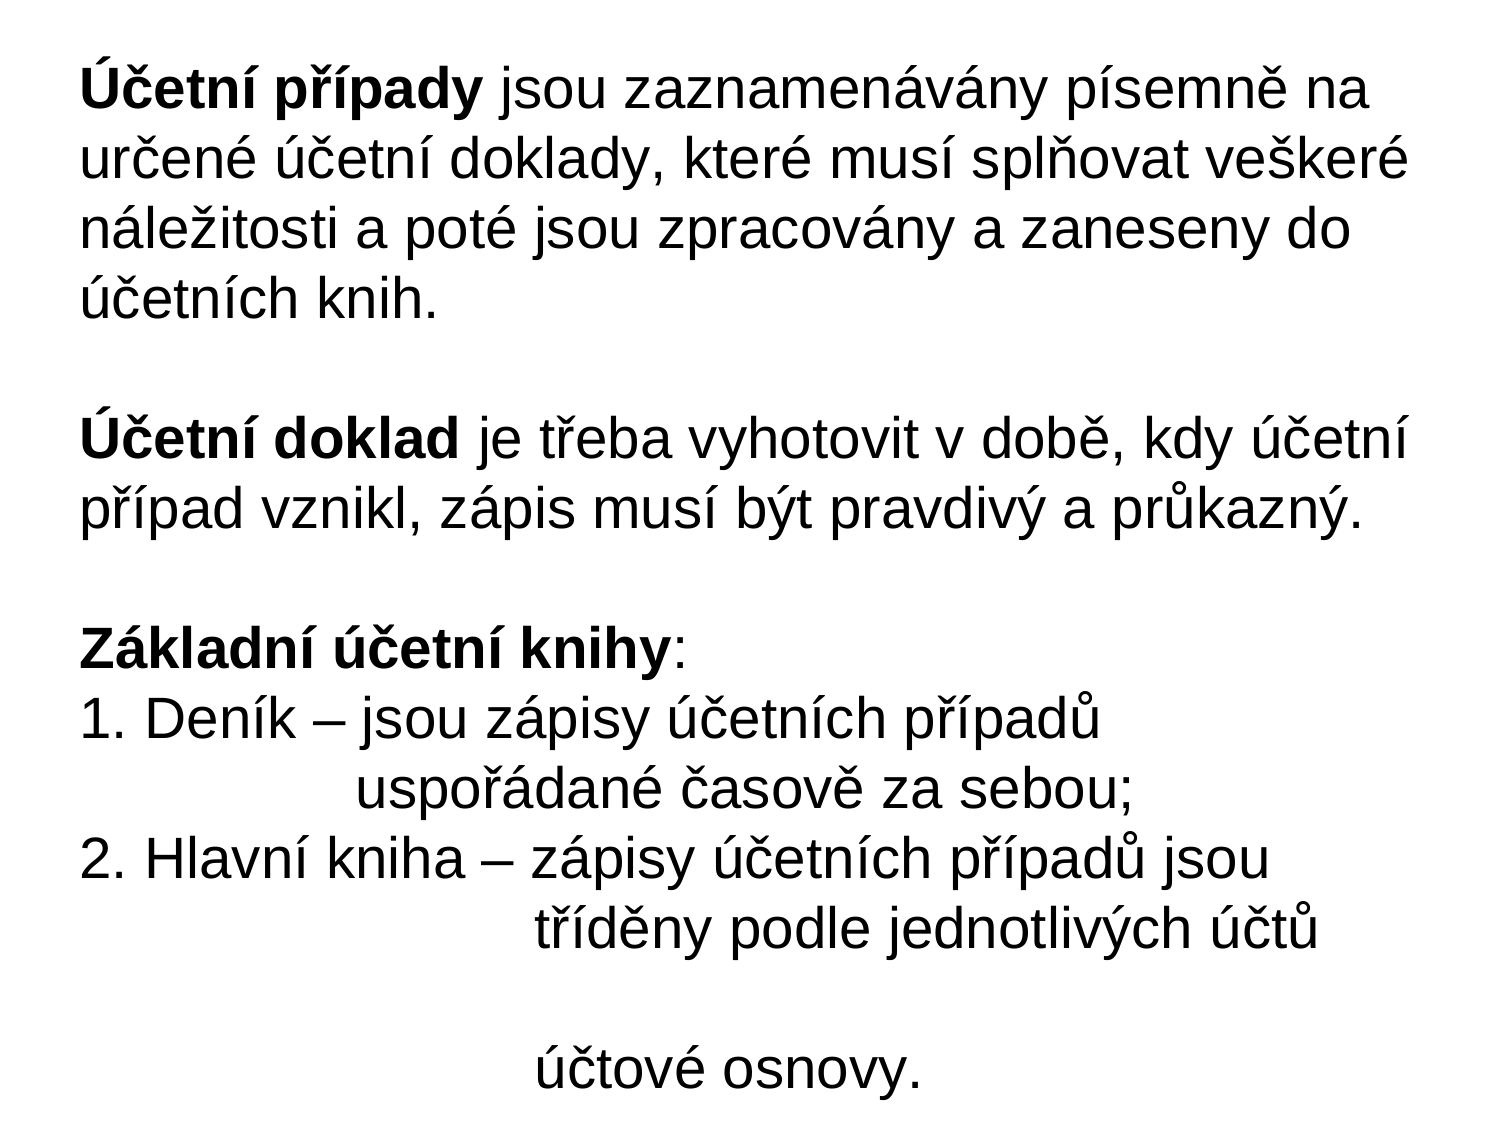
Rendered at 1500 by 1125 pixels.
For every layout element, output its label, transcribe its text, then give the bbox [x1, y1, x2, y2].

text_box Účetní případy jsou zaznamenávány písemně na určené účetní doklady, které musí splňovat veškeré náležitosti a poté jsou zpracovány a zaneseny do účetních knih. Účetní doklad je třeba vyhotovit v době, kdy účetní případ vznikl, zápis musí být pravdivý a průkazný. Základní účetní knihy: Deník – jsou zápisy účetních případů uspořádané časově za sebou; 2. Hlavní kniha – zápisy účetních případů jsou tříděny podle jednotlivých účtů účtové osnovy. [64, 42, 1459, 1108]
